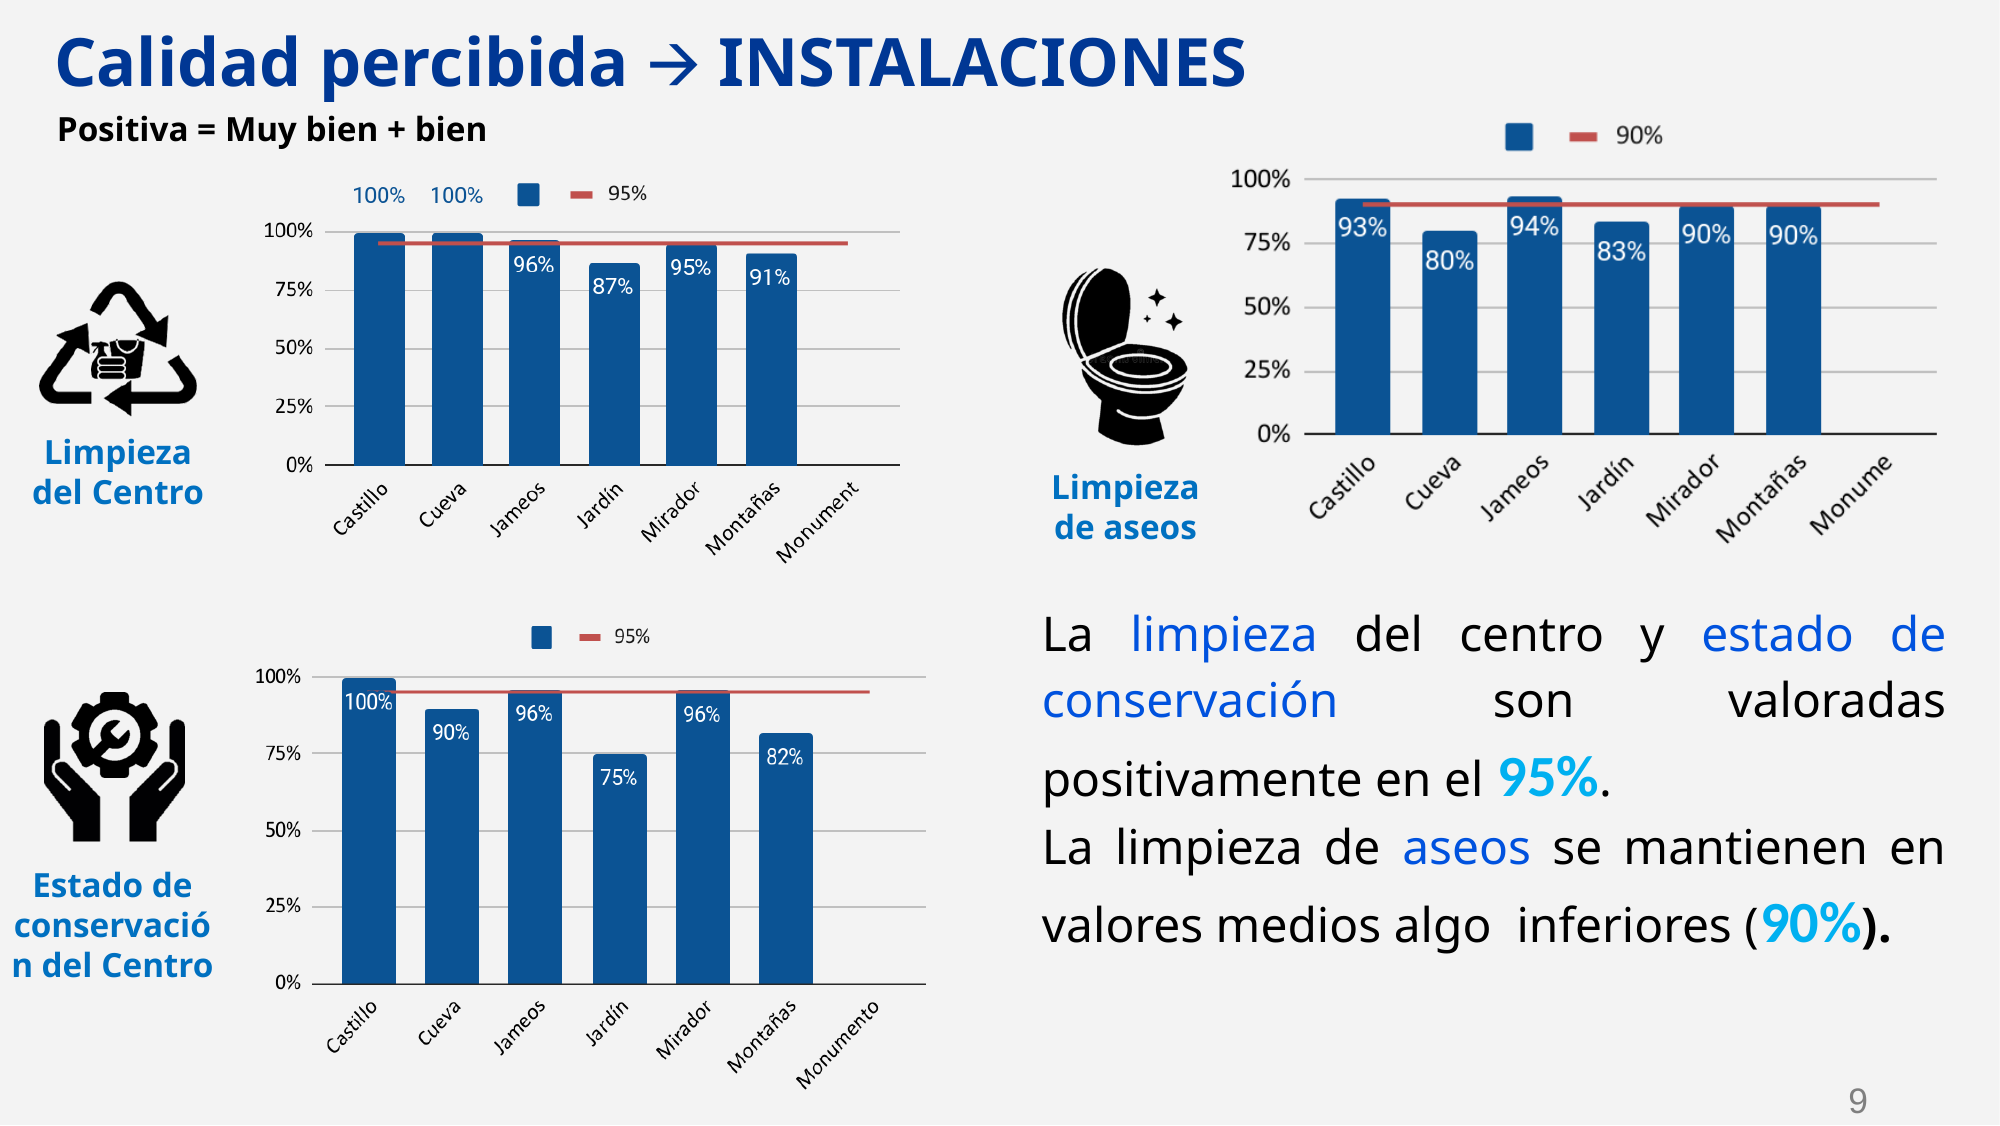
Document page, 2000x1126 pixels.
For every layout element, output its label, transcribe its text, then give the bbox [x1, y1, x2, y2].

text_box Limpieza del Centro [16, 423, 220, 520]
text_box La limpieza del centro y estado de conservación son valoradas positivamente en el 95%. La limpieza de aseos se mantienen en valores medios algo inferiores (90%). [1013, 567, 1975, 973]
picture [231, 600, 949, 1112]
picture [44, 692, 185, 848]
text_box Positiva = Muy bien + bien [56, 100, 1123, 157]
text_box Estado de conservación del Centro [0, 856, 231, 993]
picture [1026, 100, 1961, 566]
picture [242, 162, 921, 583]
picture [39, 275, 197, 422]
slide_number <number> [1419, 1069, 1886, 1126]
text_box Limpieza de aseos [985, 458, 1207, 555]
text_box Calidad percibida 🡪 INSTALACIONES [54, 0, 1277, 120]
